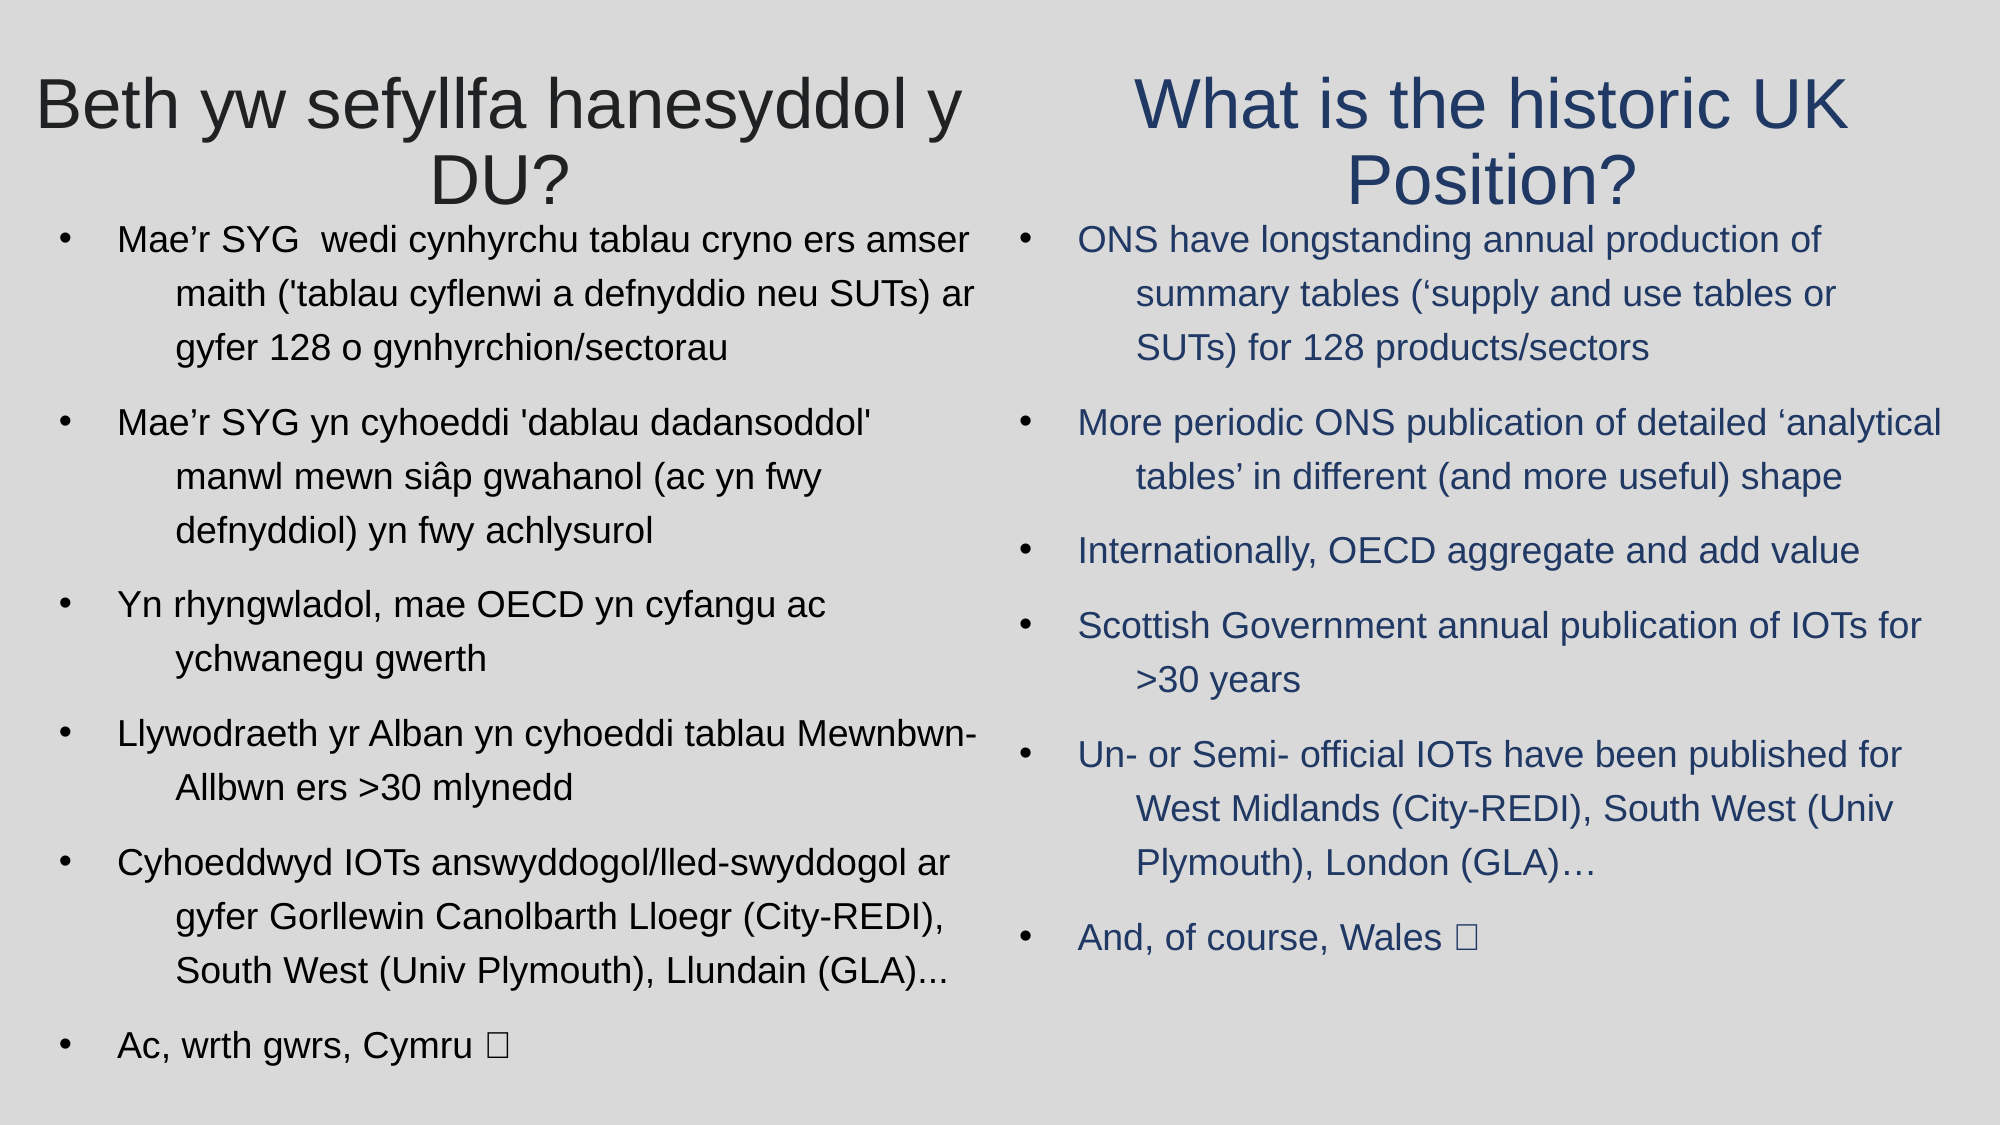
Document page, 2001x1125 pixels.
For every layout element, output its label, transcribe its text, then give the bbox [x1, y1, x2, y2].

list ONS have longstanding annual production of summary tables (‘supply and use tables or SUTs) for 128 products/sectors More periodic ONS publication of detailed ‘analytical tables’ in different (and more useful) shape Internationally, OECD aggregate and add value Scottish Government annual publication of IOTs for >30 years Un- or Semi- official IOTs have been published for West Midlands (City-REDI), South West (Univ Plymouth), London (GLA)… And, of course, Wales  [1001, 198, 1961, 1053]
text_box Beth yw sefyllfa hanesyddol y DU? [0, 59, 1000, 180]
title What is the historic UK Position? [1000, 59, 1985, 180]
text_box Mae’r SYG wedi cynhyrchu tablau cryno ers amser maith ('tablau cyflenwi a defnyddio neu SUTs) ar gyfer 128 o gynhyrchion/sectorau Mae’r SYG yn cyhoeddi 'dablau dadansoddol' manwl mewn siâp gwahanol (ac yn fwy defnyddiol) yn fwy achlysurol Yn rhyngwladol, mae OECD yn cyfangu ac ychwanegu gwerth Llywodraeth yr Alban yn cyhoeddi tablau Mewnbwn-Allbwn ers >30 mlynedd Cyhoeddwyd IOTs answyddogol/lled-swyddogol ar gyfer Gorllewin Canolbarth Lloegr (City-REDI), South West (Univ Plymouth), Llundain (GLA)... Ac, wrth gwrs, Cymru  [39, 198, 1001, 1125]
